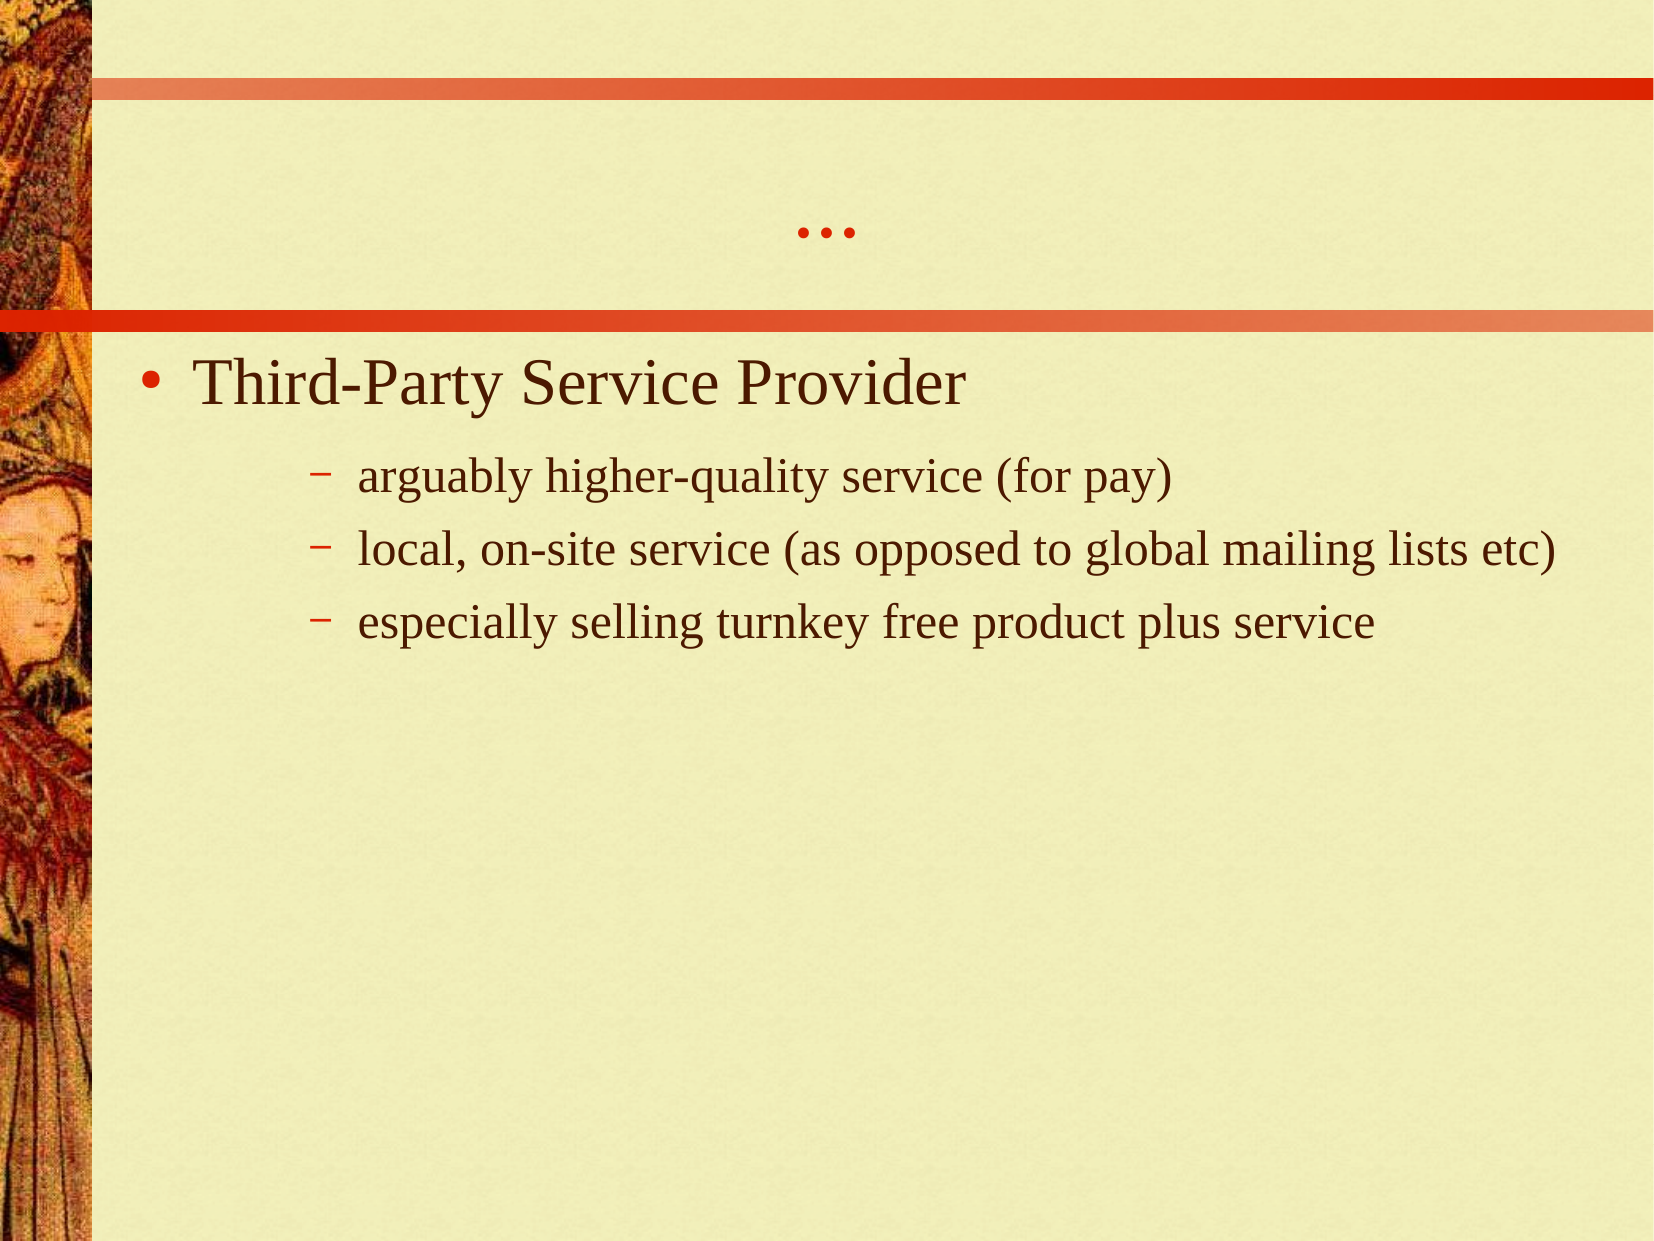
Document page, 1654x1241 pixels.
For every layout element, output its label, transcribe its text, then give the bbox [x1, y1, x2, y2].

picture [0, 0, 1654, 310]
title ... [121, 110, 1534, 303]
list Third-Party Service Provider arguably higher-quality service (for pay) local, on-site service (as opposed to global mailing lists etc) especially selling turnkey free product plus service [121, 344, 1565, 1112]
picture [0, 332, 1654, 1241]
